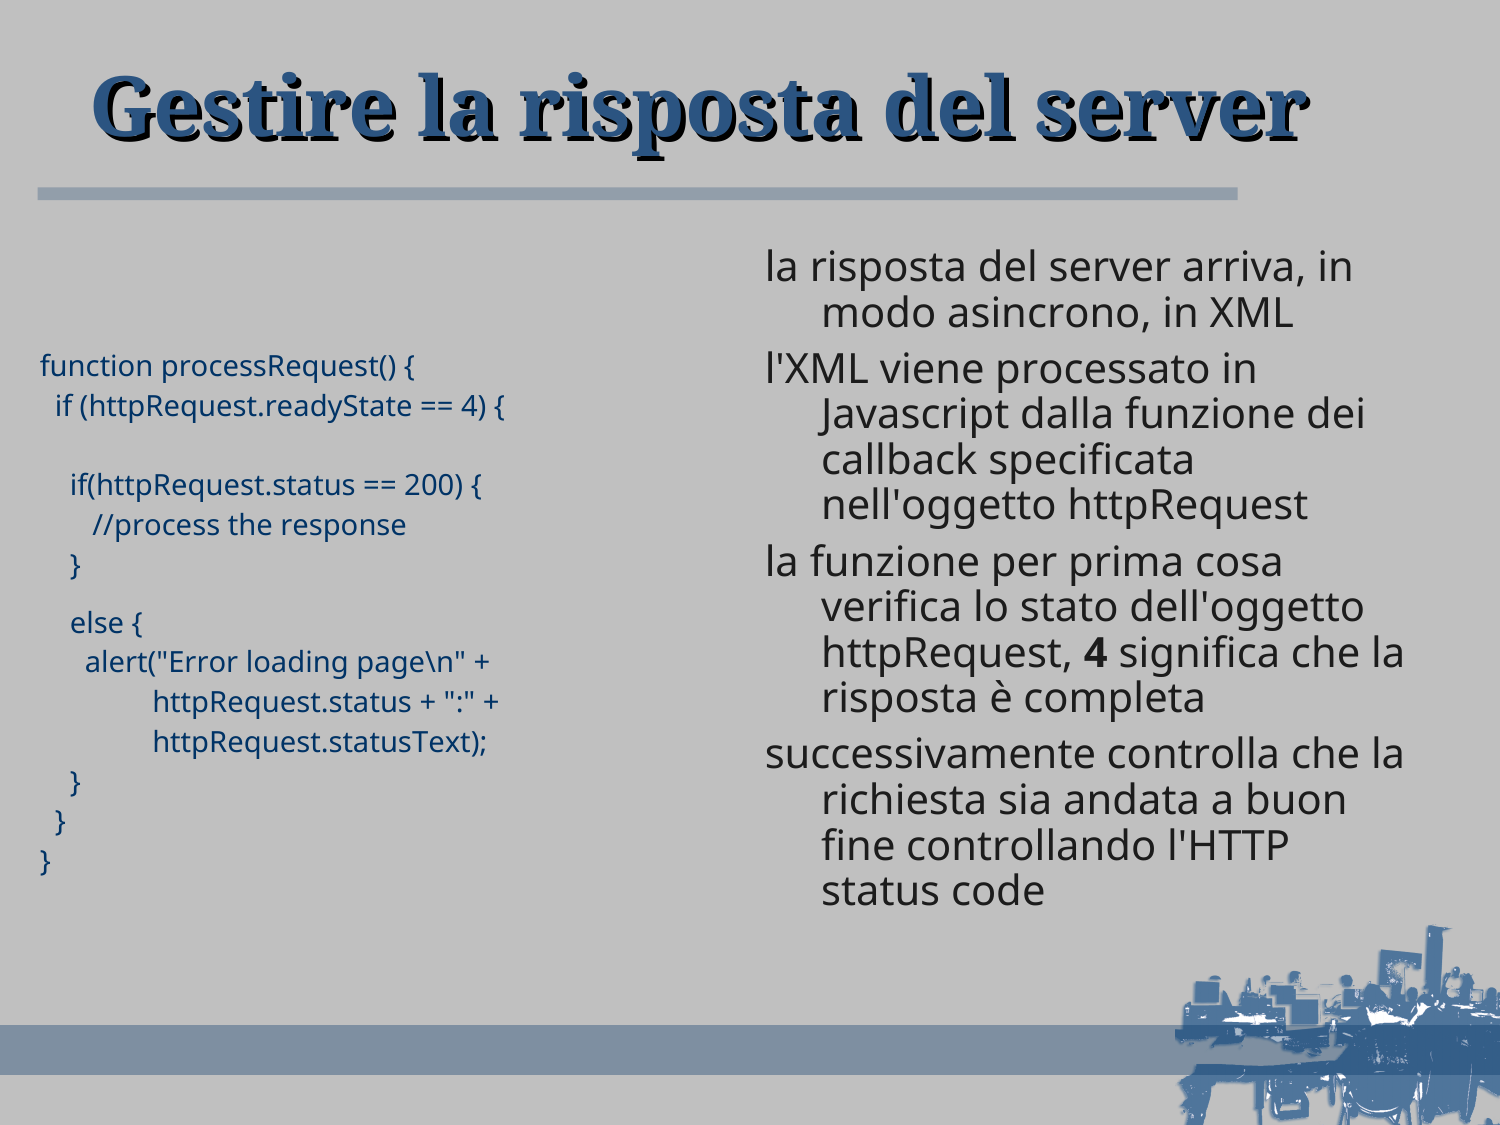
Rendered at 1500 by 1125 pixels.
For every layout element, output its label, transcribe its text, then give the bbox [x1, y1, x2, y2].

text_box function processRequest() { if (httpRequest.readyState == 4) { if(httpRequest.status == 200) { //process the response } else { alert("Error loading page\n" + httpRequest.status + ":" + httpRequest.statusText); } } } [24, 337, 776, 888]
list la risposta del server arriva, in modo asincrono, in XML l'XML viene processato in Javascript dalla funzione dei callback specificata nell'oggetto httpRequest la funzione per prima cosa verifica lo stato dell'oggetto httpRequest, 4 significa che la risposta è completa successivamente controlla che la richiesta sia andata a buon fine controllando l'HTTP status code [750, 237, 1426, 1006]
title Gestire la risposta del server [75, 45, 1426, 163]
